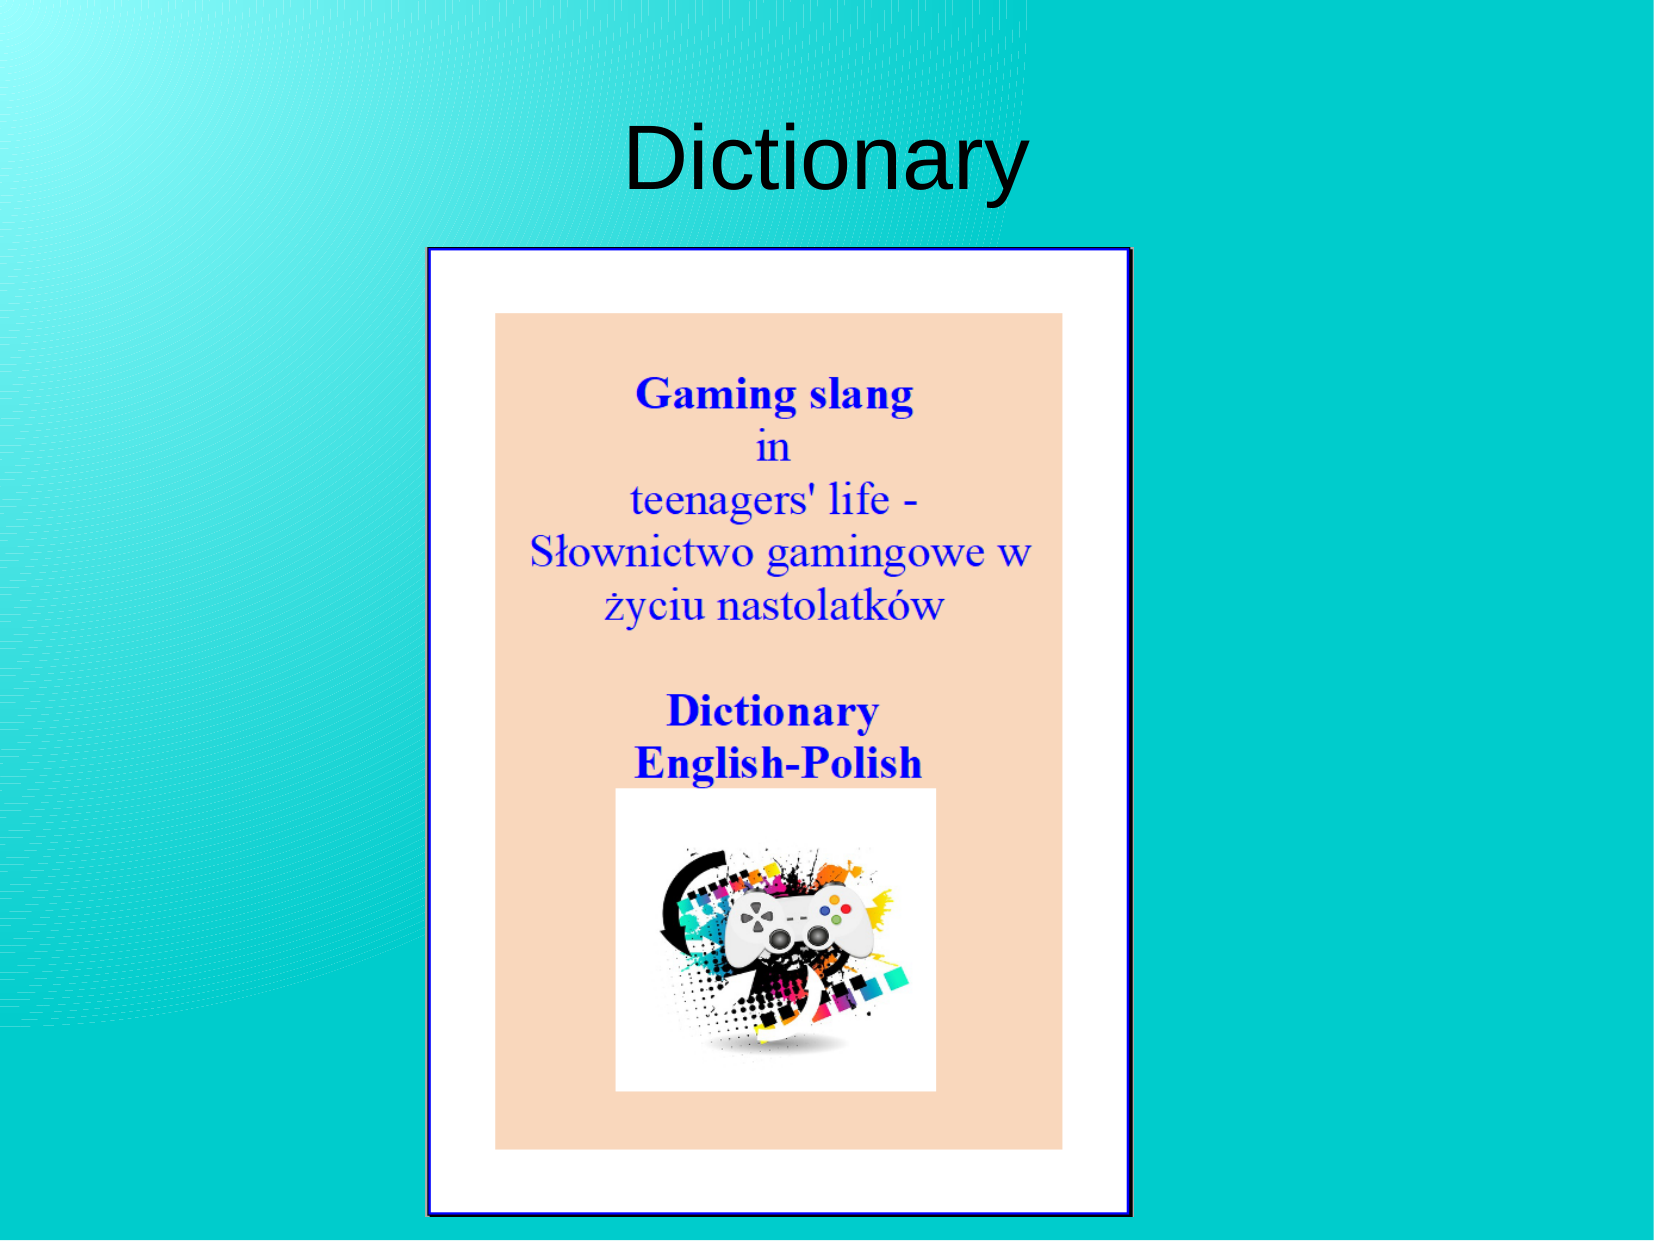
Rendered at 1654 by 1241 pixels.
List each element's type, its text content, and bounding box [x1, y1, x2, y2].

picture [425, 247, 1134, 1217]
title Dictionary [82, 49, 1571, 257]
